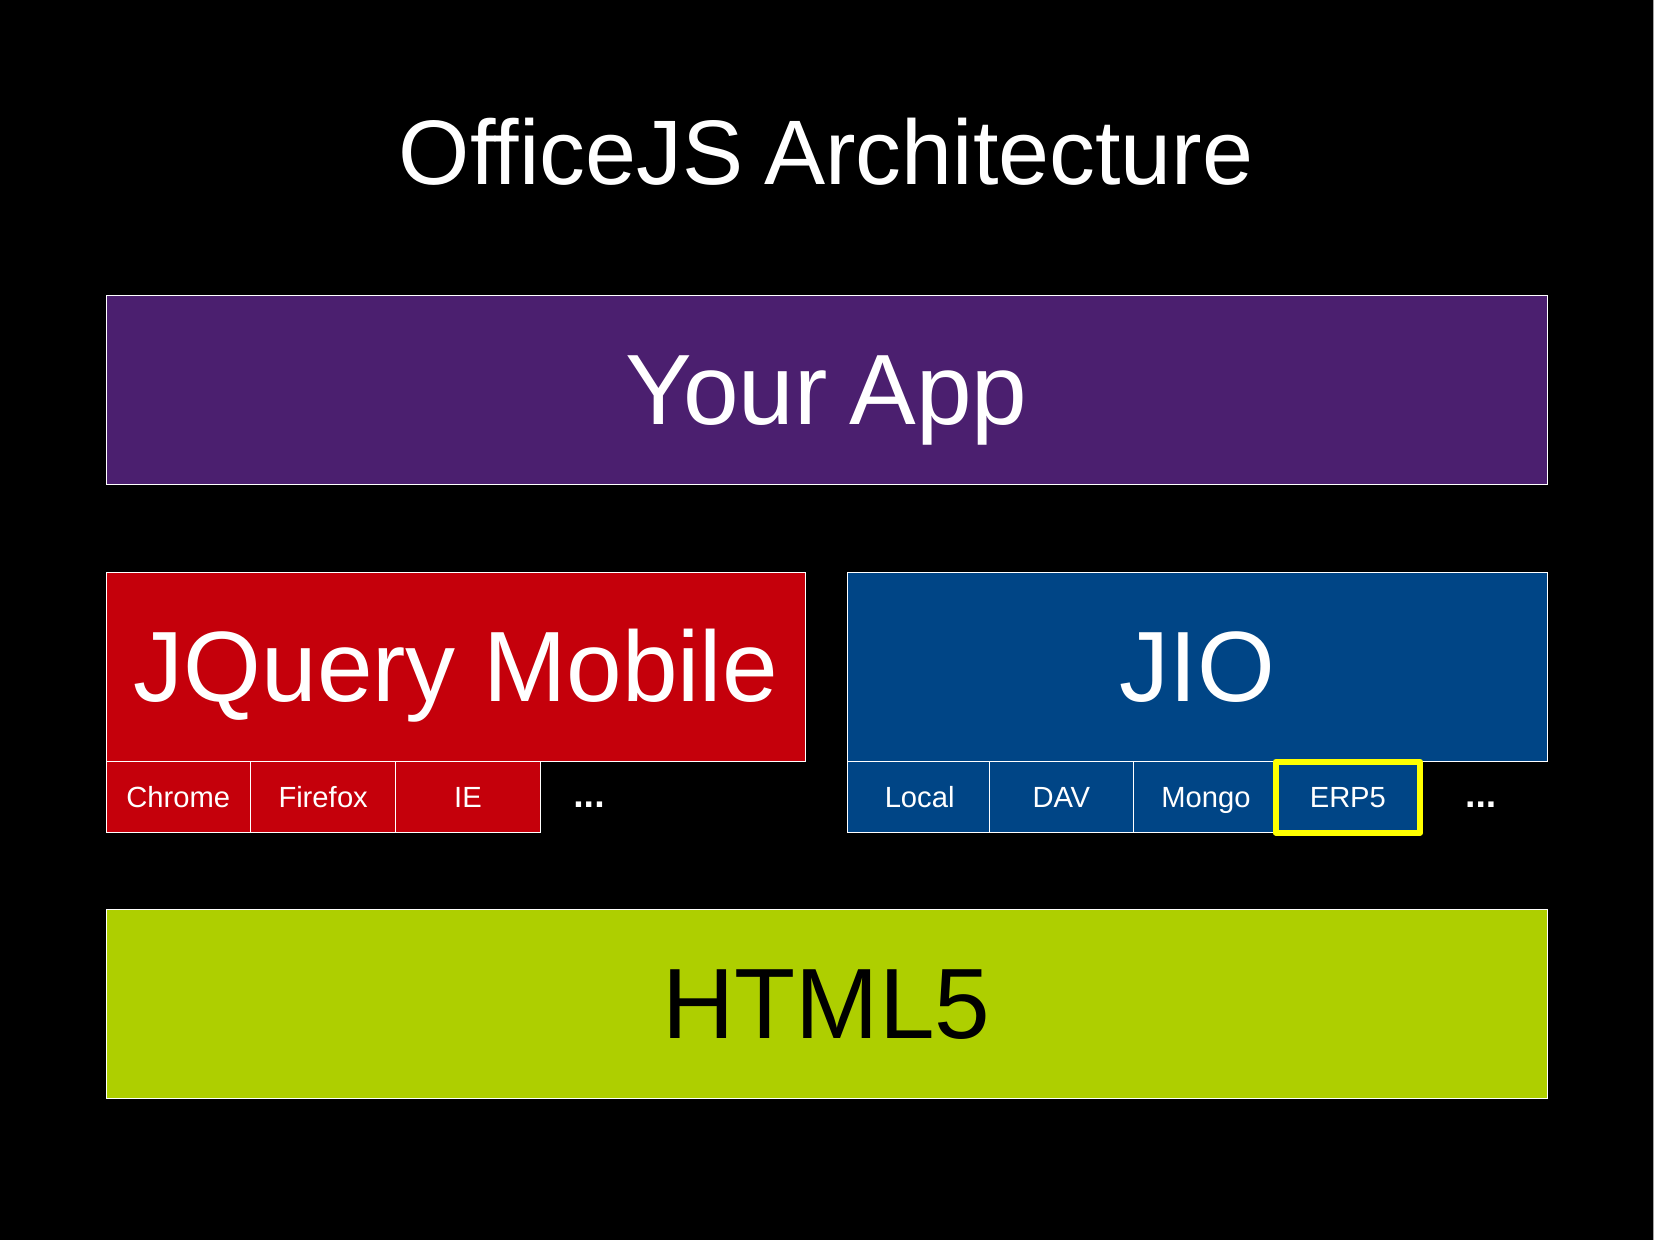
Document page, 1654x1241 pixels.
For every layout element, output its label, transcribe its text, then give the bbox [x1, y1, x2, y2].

text_box Local [847, 761, 989, 833]
text_box HTML5 [106, 909, 1548, 1099]
text_box ... [1420, 766, 1542, 839]
text_box Chrome [106, 761, 250, 833]
title OfficeJS Architecture [82, 49, 1571, 257]
text_box ERP5 [1275, 761, 1421, 833]
text_box Firefox [250, 761, 395, 833]
text_box JQuery Mobile [106, 572, 806, 762]
text_box ... [528, 766, 650, 839]
text_box JIO [847, 572, 1548, 762]
text_box IE [395, 761, 541, 833]
text_box Your App [106, 295, 1548, 485]
text_box DAV [989, 761, 1133, 833]
text_box Mongo [1133, 761, 1275, 833]
